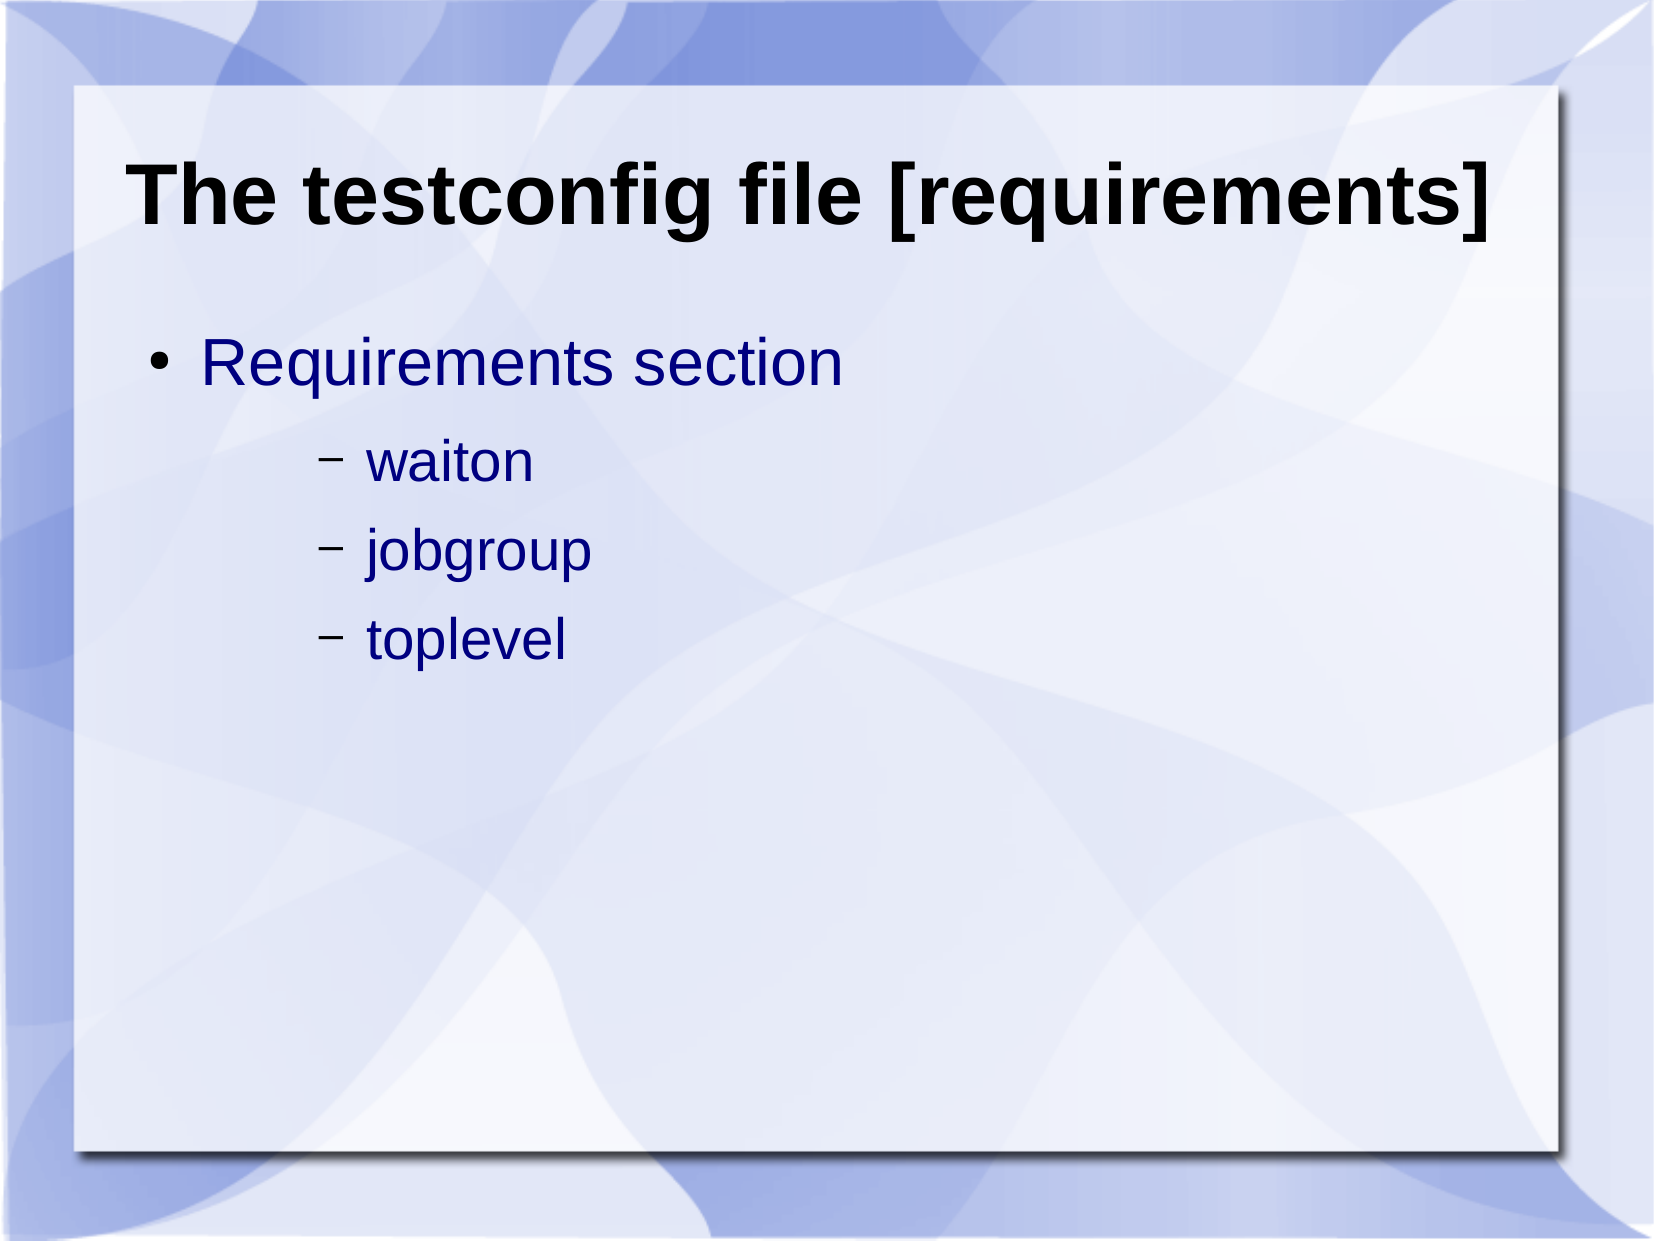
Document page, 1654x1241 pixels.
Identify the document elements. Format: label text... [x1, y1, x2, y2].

list Requirements section waiton jobgroup toplevel [129, 324, 1489, 1045]
picture [0, 0, 1654, 1241]
title The testconfig file [requirements] [82, 90, 1536, 298]
